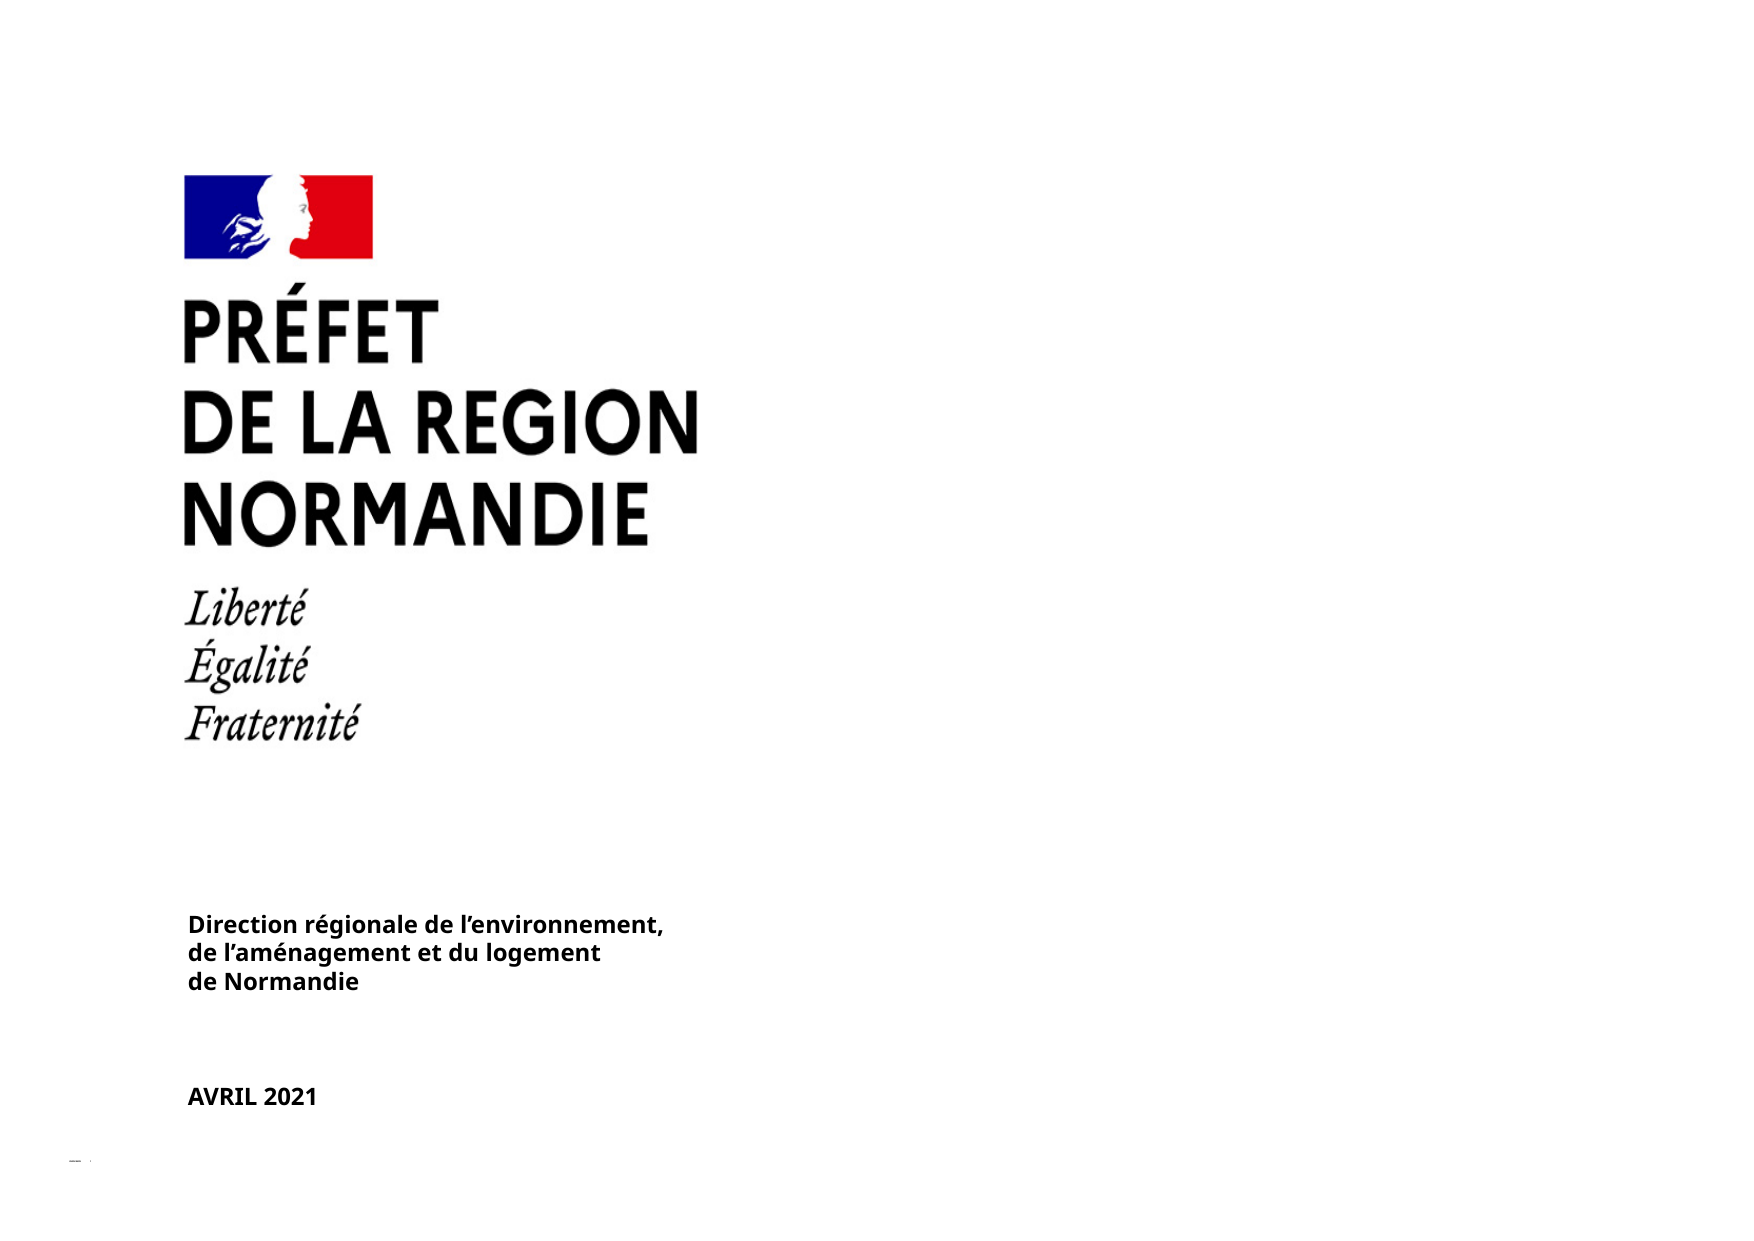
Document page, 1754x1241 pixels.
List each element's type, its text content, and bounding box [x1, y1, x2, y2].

slide_number 6 [59, 1141, 92, 1182]
footer Direction régionale de l’environnement, de l’aménagement et du logement de Normandie AVRIL 2021 [187, 914, 768, 1111]
picture [116, 92, 765, 824]
